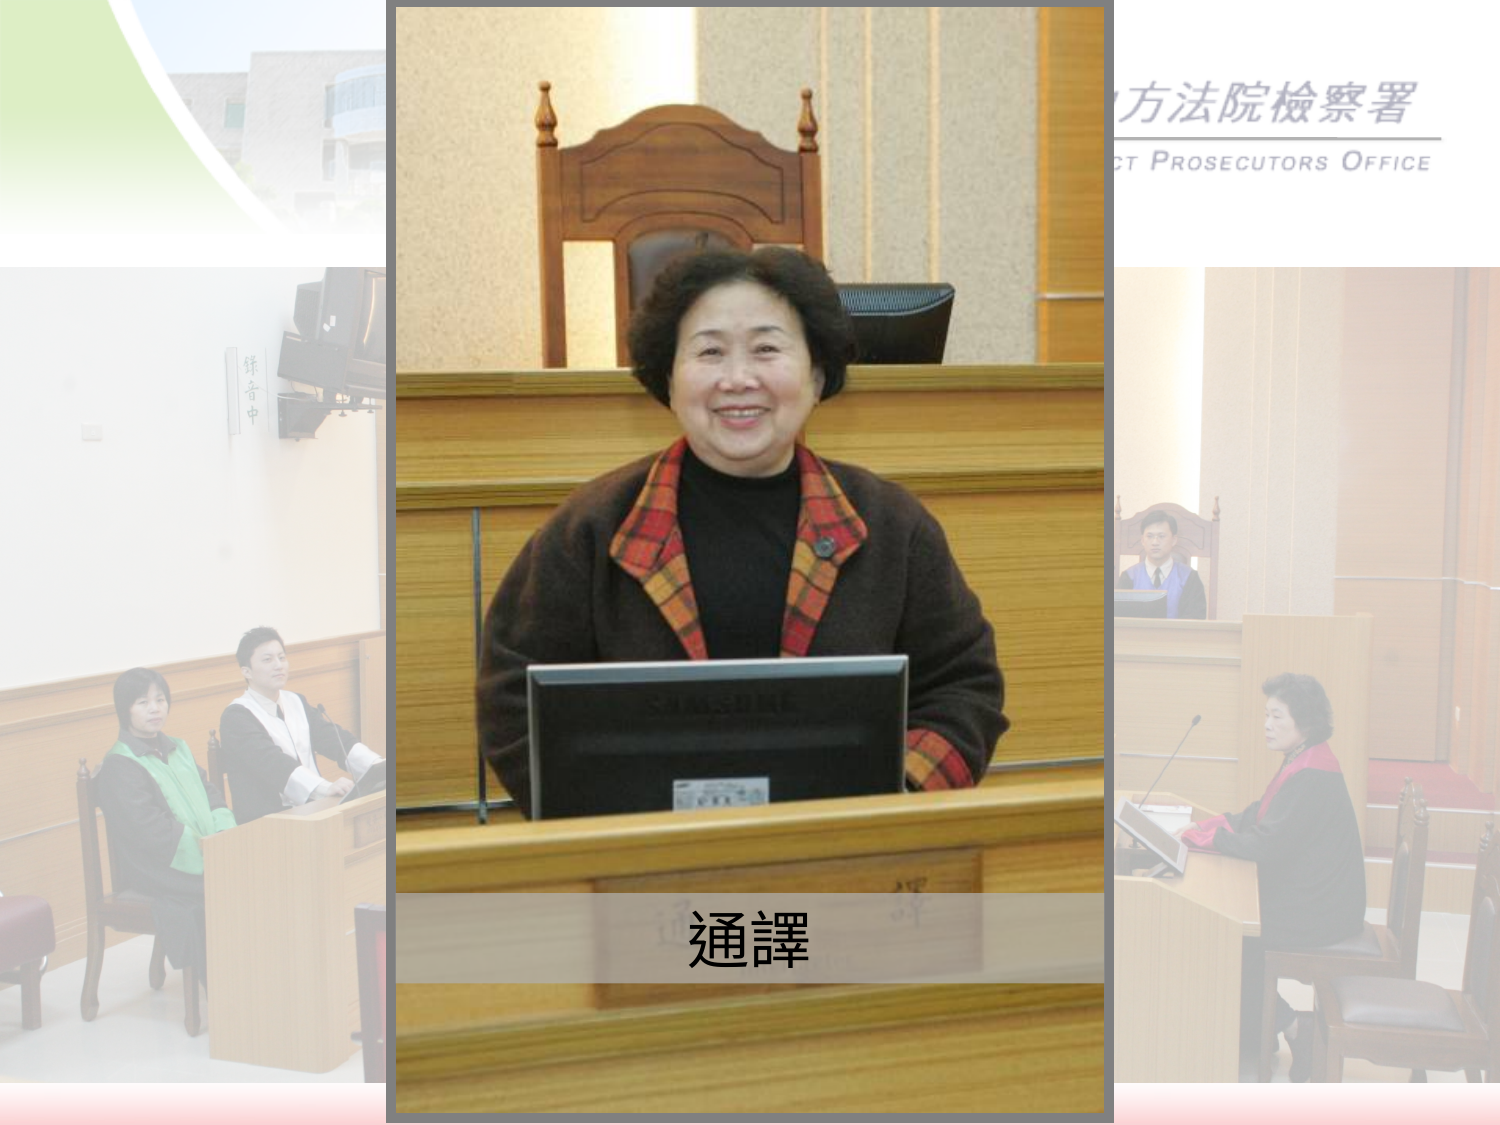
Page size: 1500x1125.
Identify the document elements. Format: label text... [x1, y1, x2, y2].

text_box 通譯 [395, 893, 1105, 984]
picture [395, 7, 1105, 893]
text_box [0, 0, 1500, 1125]
picture [395, 984, 1105, 1114]
